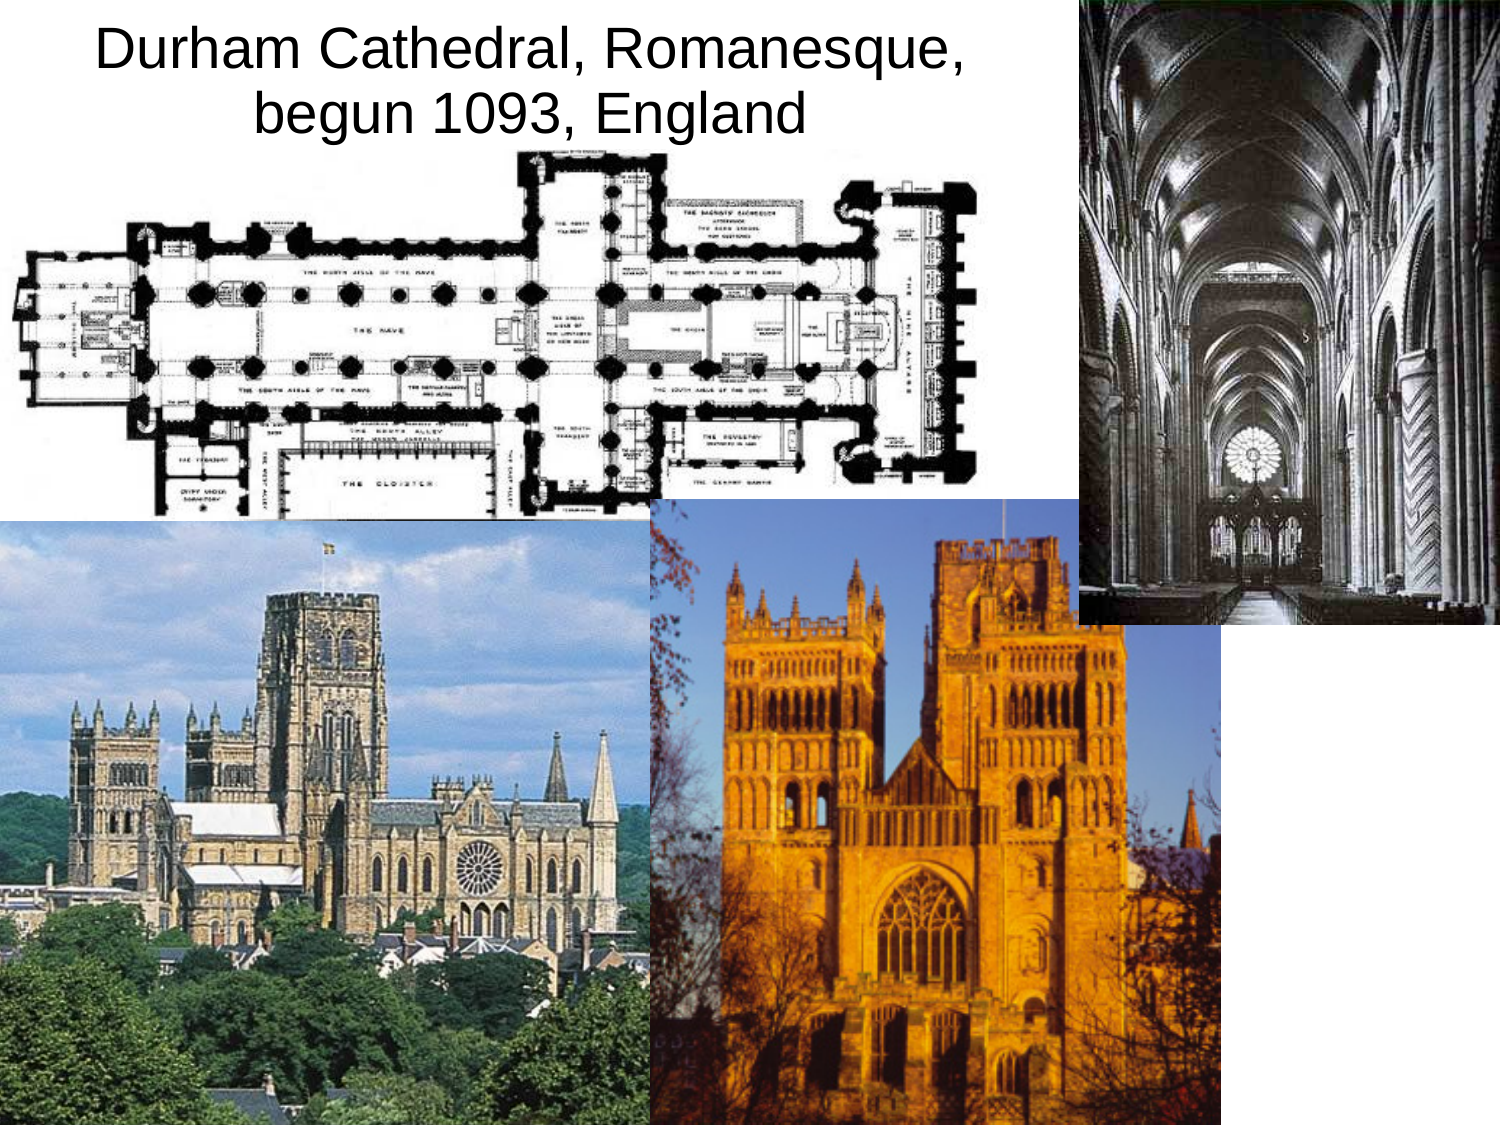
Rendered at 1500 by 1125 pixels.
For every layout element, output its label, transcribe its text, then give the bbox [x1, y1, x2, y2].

picture [0, 0, 1500, 1125]
title Durham Cathedral, Romanesque, begun 1093, England [0, 0, 1063, 163]
